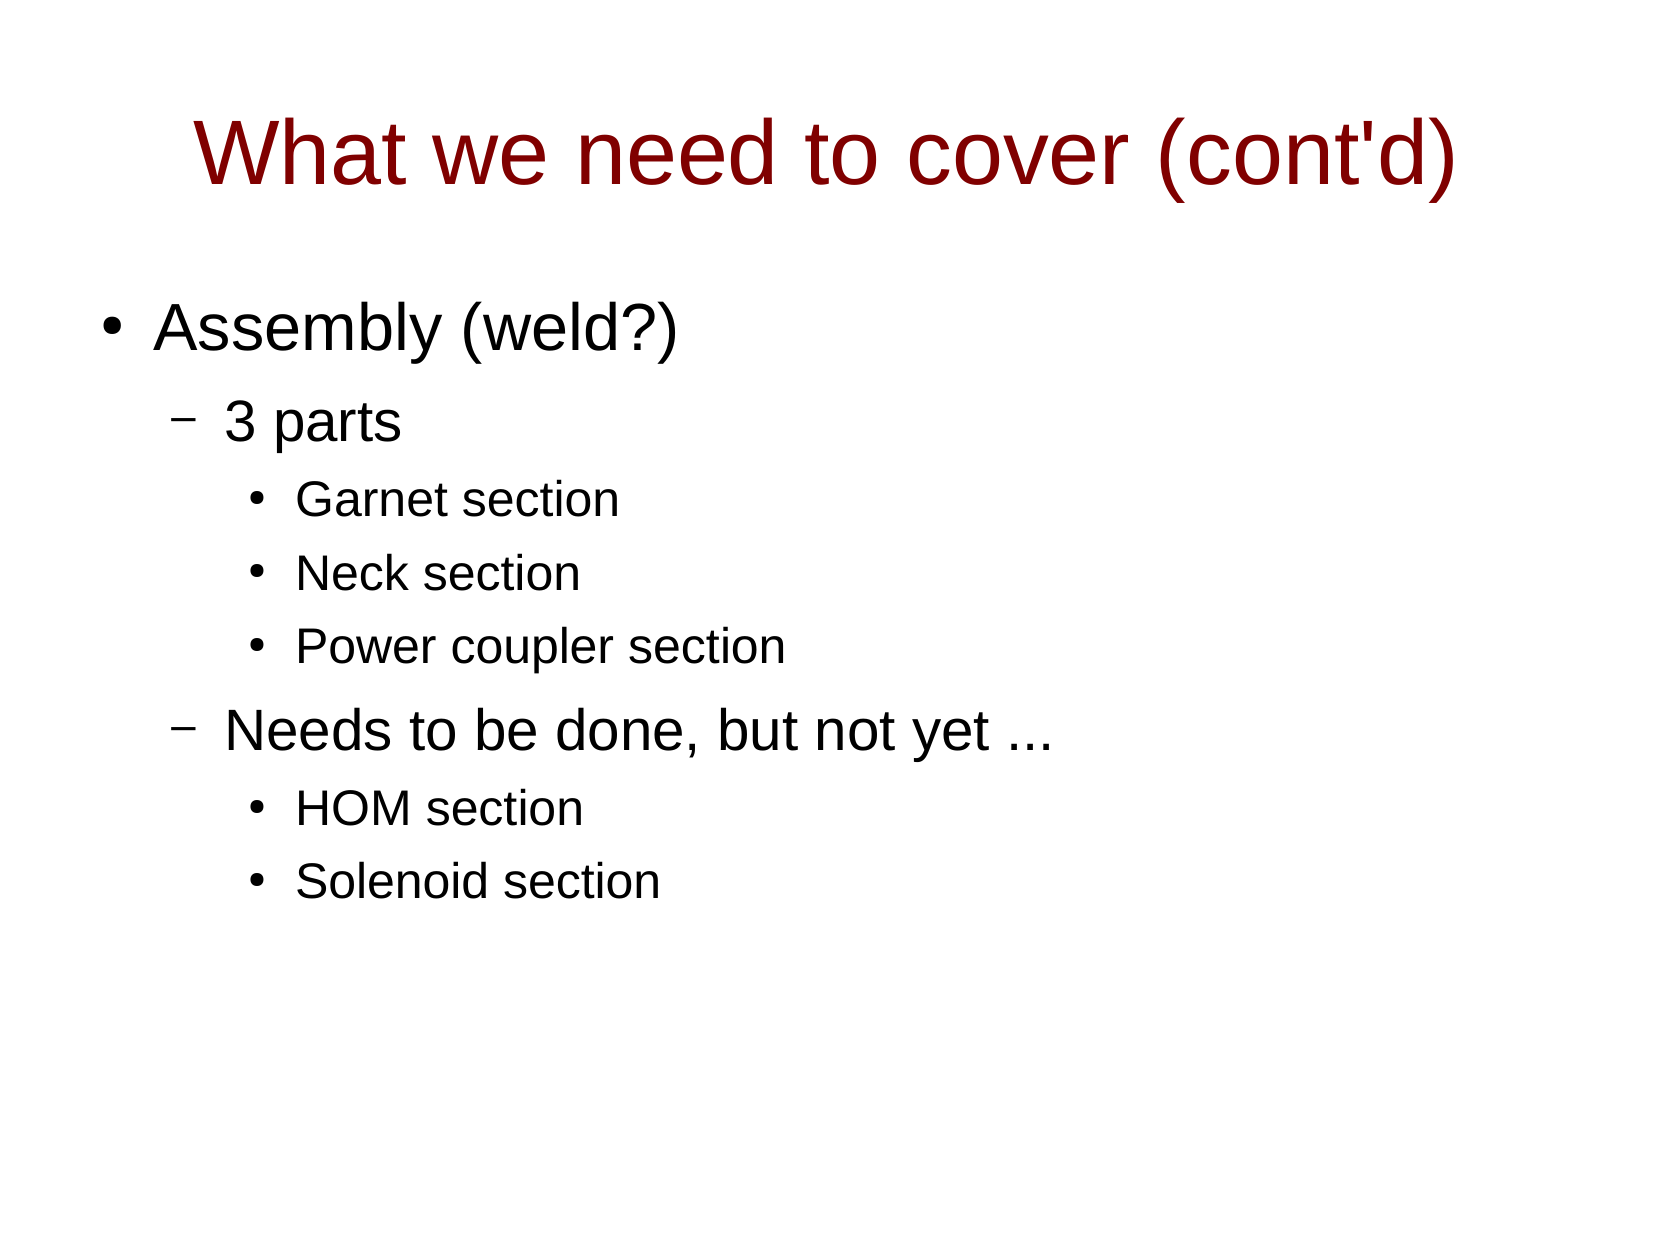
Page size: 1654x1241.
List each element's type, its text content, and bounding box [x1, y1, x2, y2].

title What we need to cover (cont'd) [82, 49, 1571, 257]
list Assembly (weld?) 3 parts Garnet section Neck section Power coupler section Needs to be done, but not yet ... HOM section Solenoid section [82, 290, 1571, 1010]
